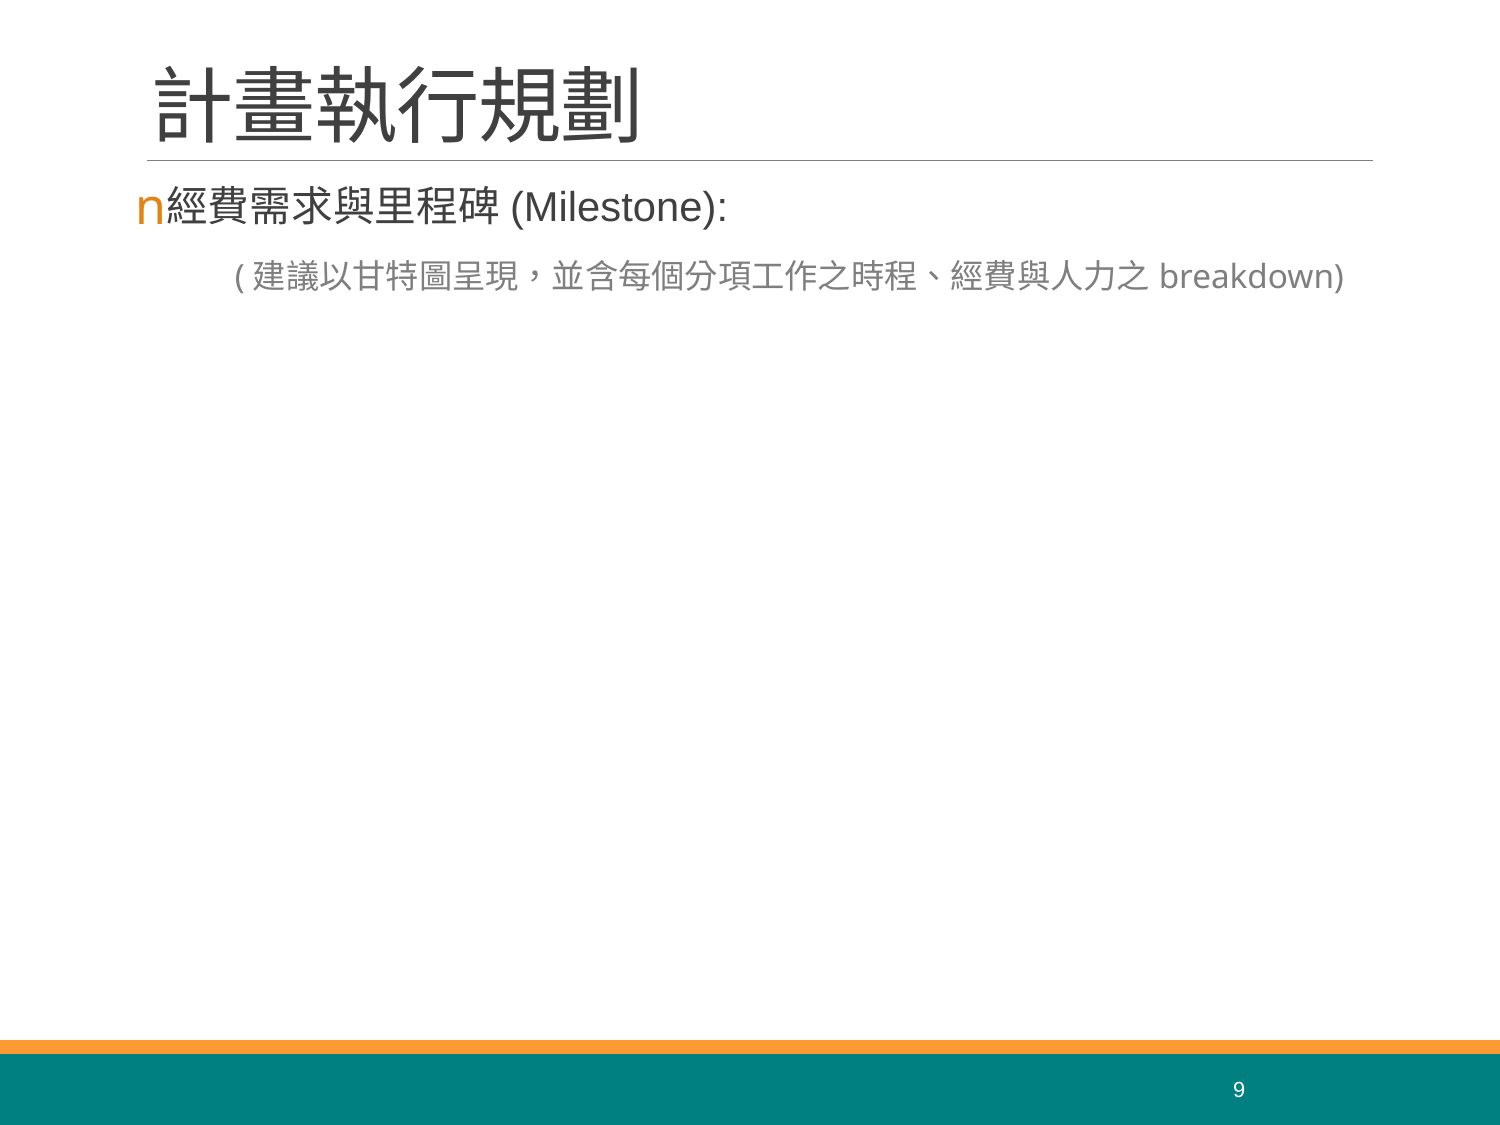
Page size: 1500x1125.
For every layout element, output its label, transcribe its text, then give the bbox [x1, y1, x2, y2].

list 經費需求與里程碑(Milestone): (建議以甘特圖呈現，並含每個分項工作之時程、經費與人力之breakdown) [135, 172, 1373, 963]
title 計畫執行規劃 [135, 1, 1373, 161]
text_box [1218, 1059, 1380, 1120]
